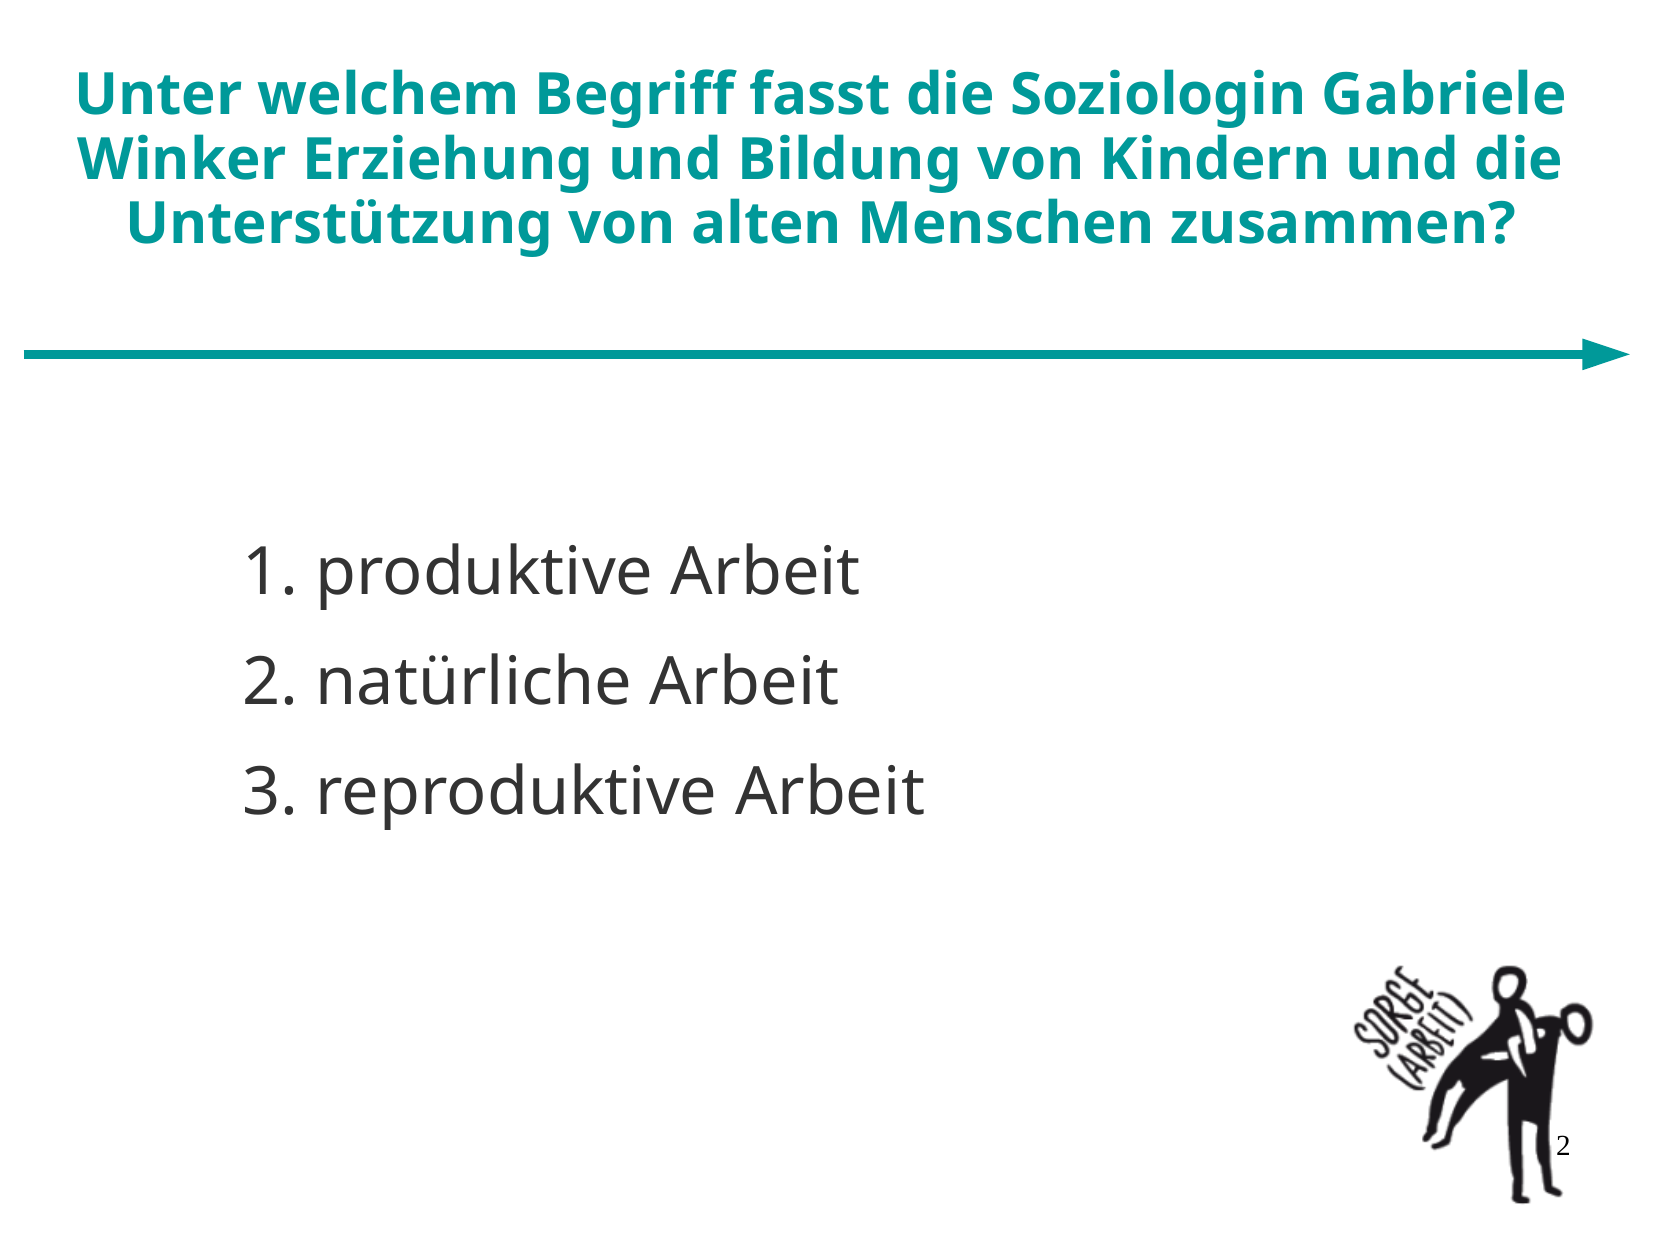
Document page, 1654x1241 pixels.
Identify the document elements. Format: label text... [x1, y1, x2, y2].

title Unter welchem Begriff fasst die Soziologin Gabriele Winker Erziehung und Bildung von Kindern und die Unterstützung von alten Menschen zusammen? [35, 7, 1607, 308]
picture [1281, 897, 1654, 1224]
list 1. produktive Arbeit 2. natürliche Arbeit 3. reproduktive Arbeit [242, 315, 1654, 1016]
